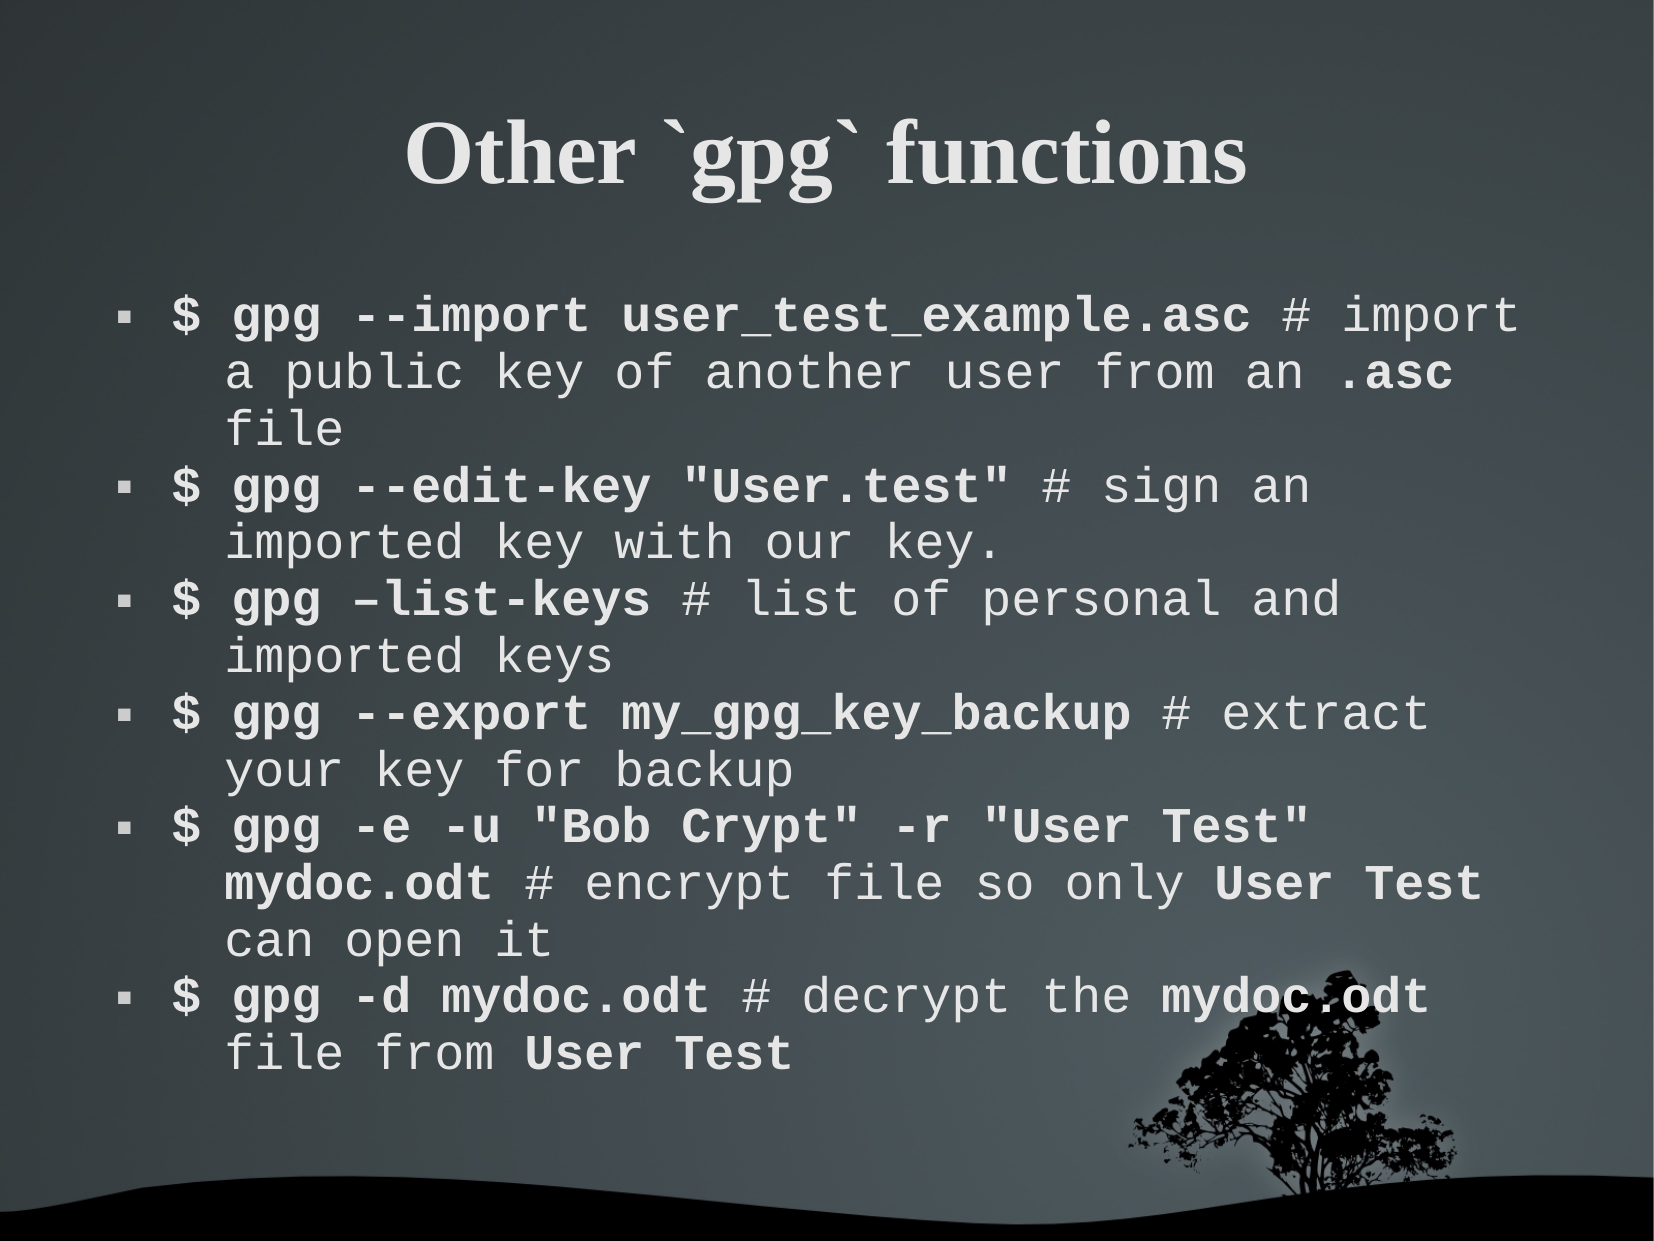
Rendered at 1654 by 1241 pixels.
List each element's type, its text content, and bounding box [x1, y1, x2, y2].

title Other `gpg` functions [82, 49, 1571, 257]
list $ gpg --import user_test_example.asc # import a public key of another user from an .asc file $ gpg --edit-key "User.test" # sign an imported key with our key. $ gpg –list-keys # list of personal and imported keys $ gpg --export my_gpg_key_backup # extract your key for backup $ gpg -e -u "Bob Crypt" -r "User Test" mydoc.odt # encrypt file so only User Test can open it $ gpg -d mydoc.odt # decrypt the mydoc.odt file from User Test [82, 290, 1571, 1109]
picture [0, 0, 1654, 1241]
